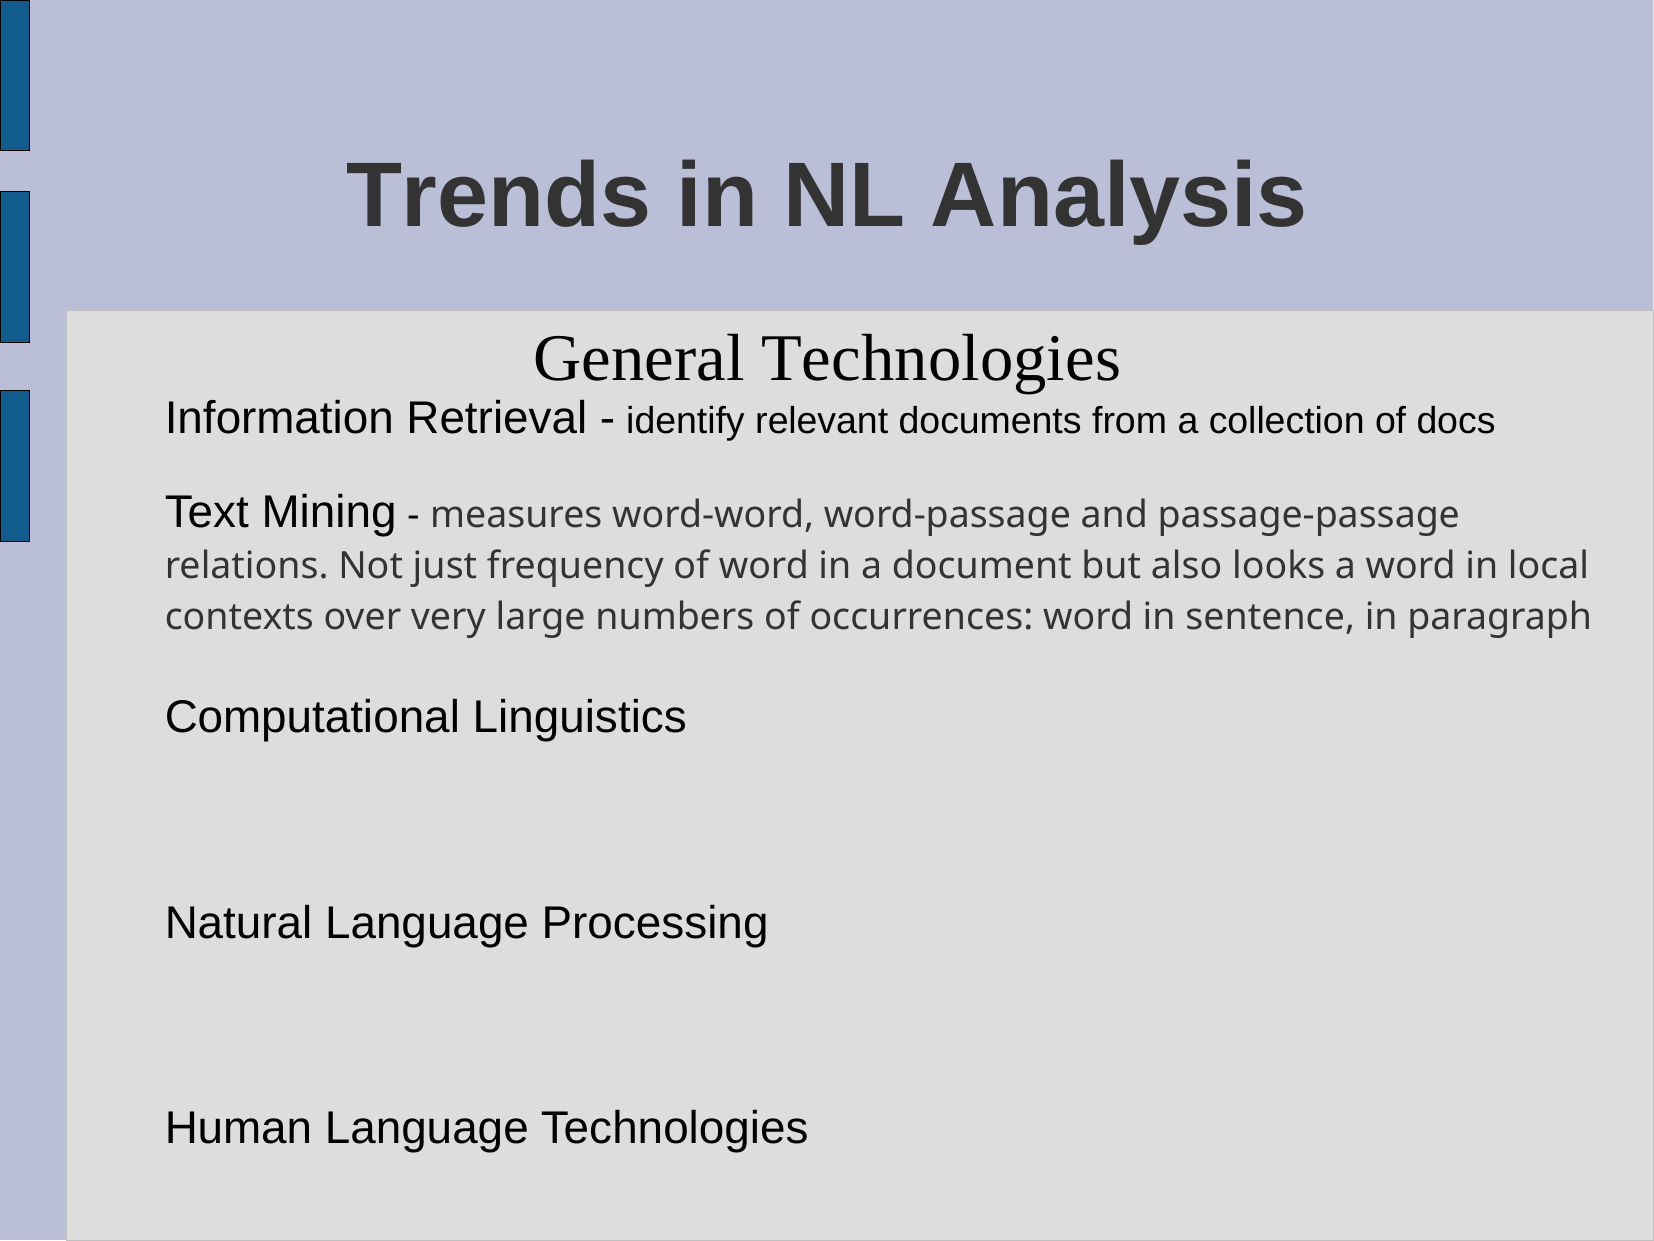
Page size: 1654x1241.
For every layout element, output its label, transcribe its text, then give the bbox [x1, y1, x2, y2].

title Trends in NL Analysis [121, 98, 1534, 291]
text_box Information Retrieval - identify relevant documents from a collection of docs Text Mining - measures word-word, word-passage and passage-passage relations. Not just frequency of word in a document but also looks a word in local contexts over very large numbers of occurrences: word in sentence, in paragraph Computational Linguistics Natural Language Processing Human Language Technologies [150, 385, 1613, 1196]
subtitle General Technologies [121, 319, 1534, 1151]
